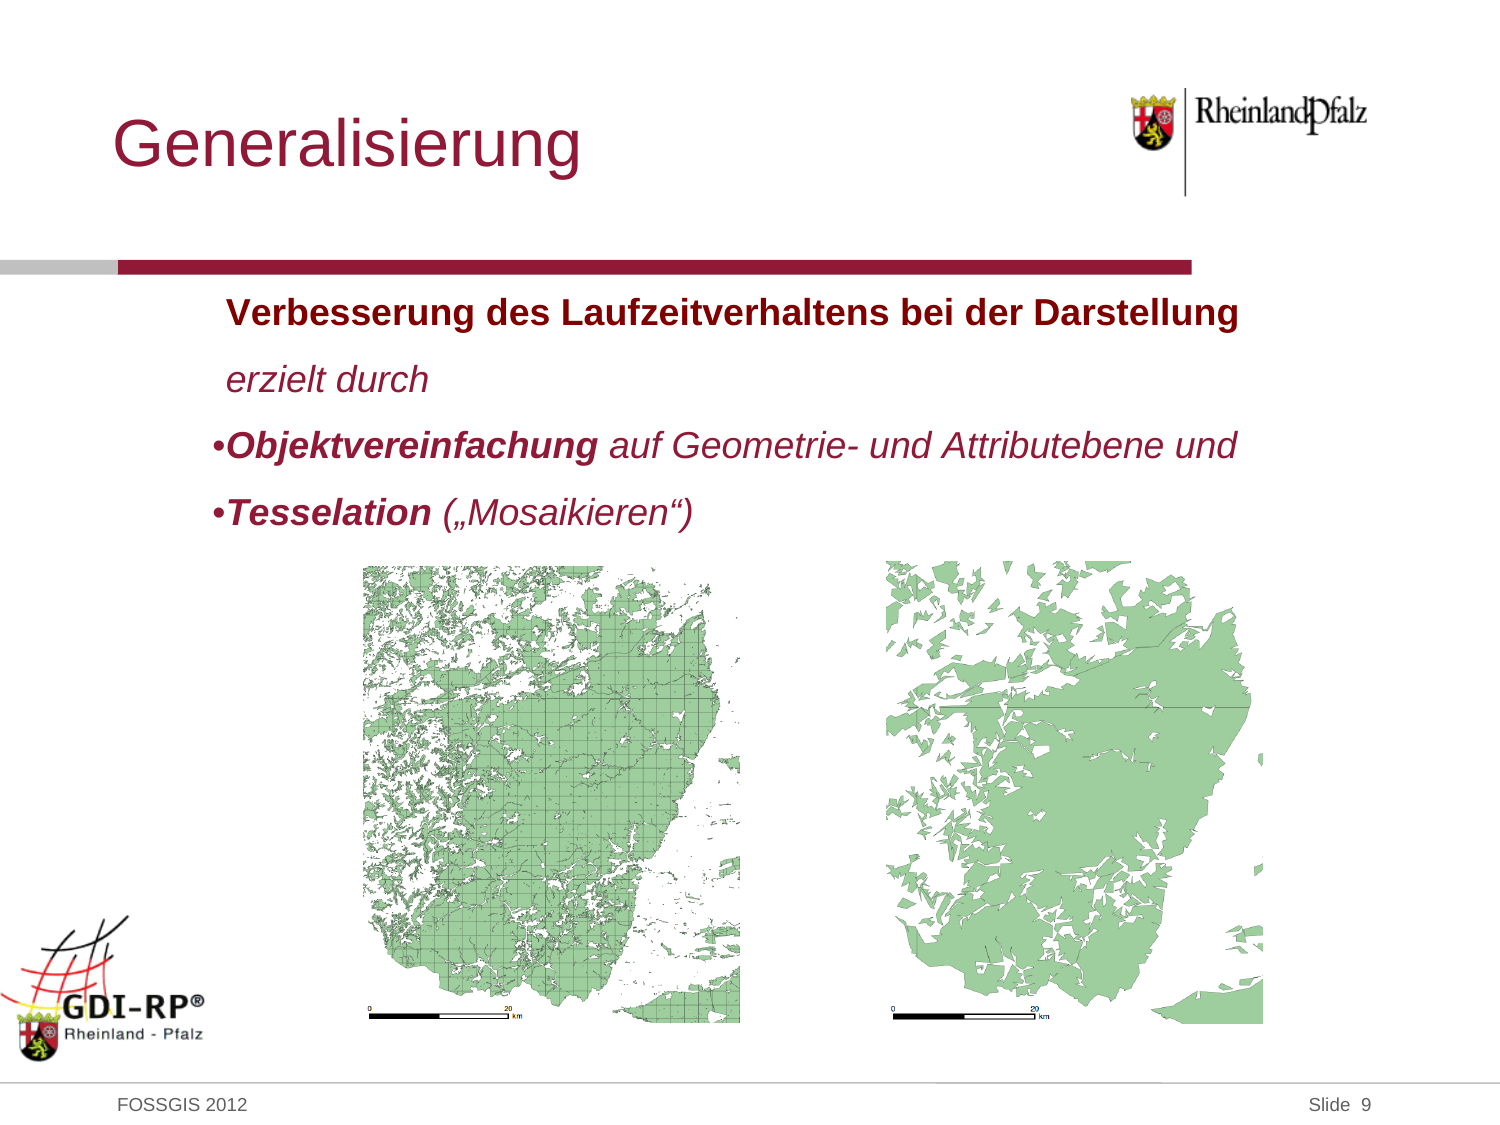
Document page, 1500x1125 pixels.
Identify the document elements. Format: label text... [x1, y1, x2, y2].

picture [886, 561, 1263, 1024]
picture [1131, 88, 1447, 198]
title Generalisierung [112, 63, 1071, 224]
picture [0, 915, 207, 1063]
list Verbesserung des Laufzeitverhaltens bei der Darstellung erzielt durch Objektvereinfachung auf Geometrie- und Attributebene und Tesselation („Mosaikieren“) [212, 295, 1477, 701]
picture [363, 566, 740, 1023]
